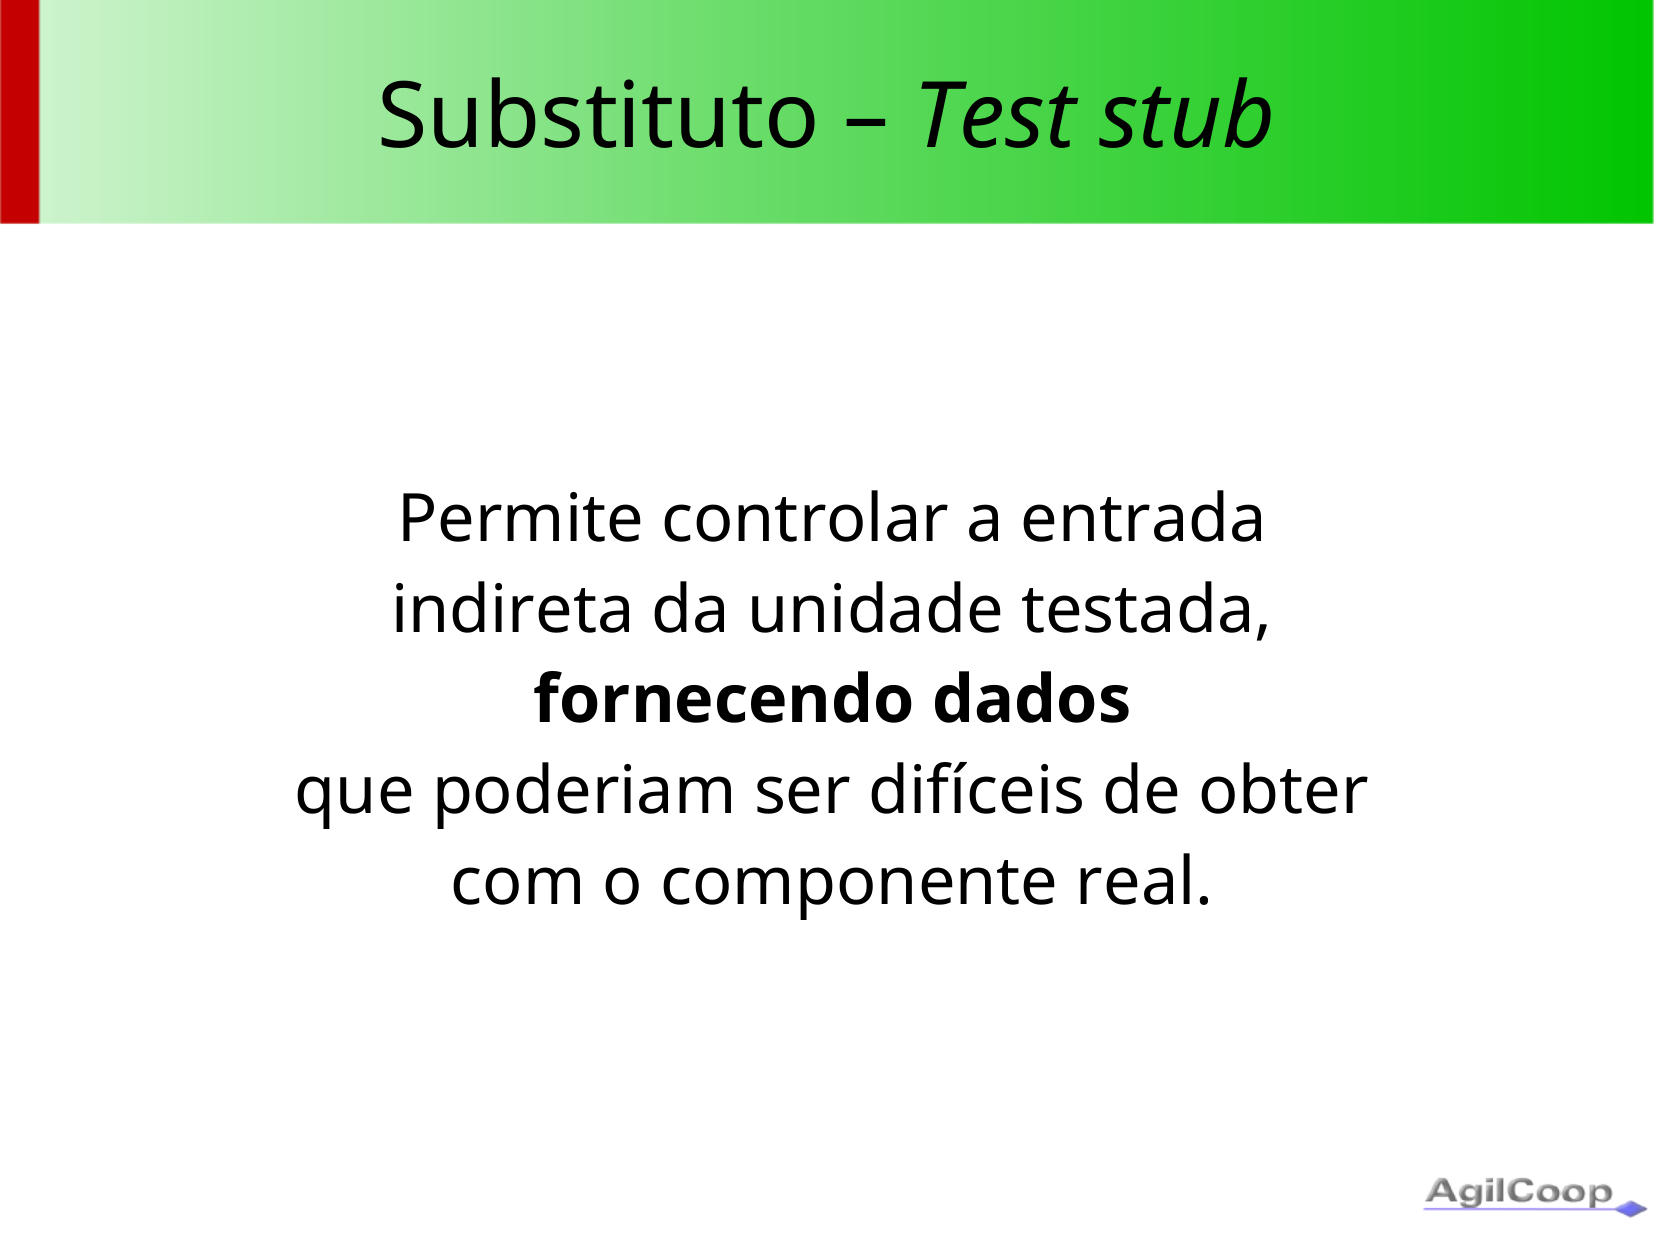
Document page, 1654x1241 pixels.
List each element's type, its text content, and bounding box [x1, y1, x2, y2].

subtitle Permite controlar a entrada indireta da unidade testada, fornecendo dados que poderiam ser difíceis de obter com o componente real. [59, 271, 1607, 1123]
picture [0, 0, 1654, 1241]
title Substituto – Test stub [82, 8, 1571, 216]
